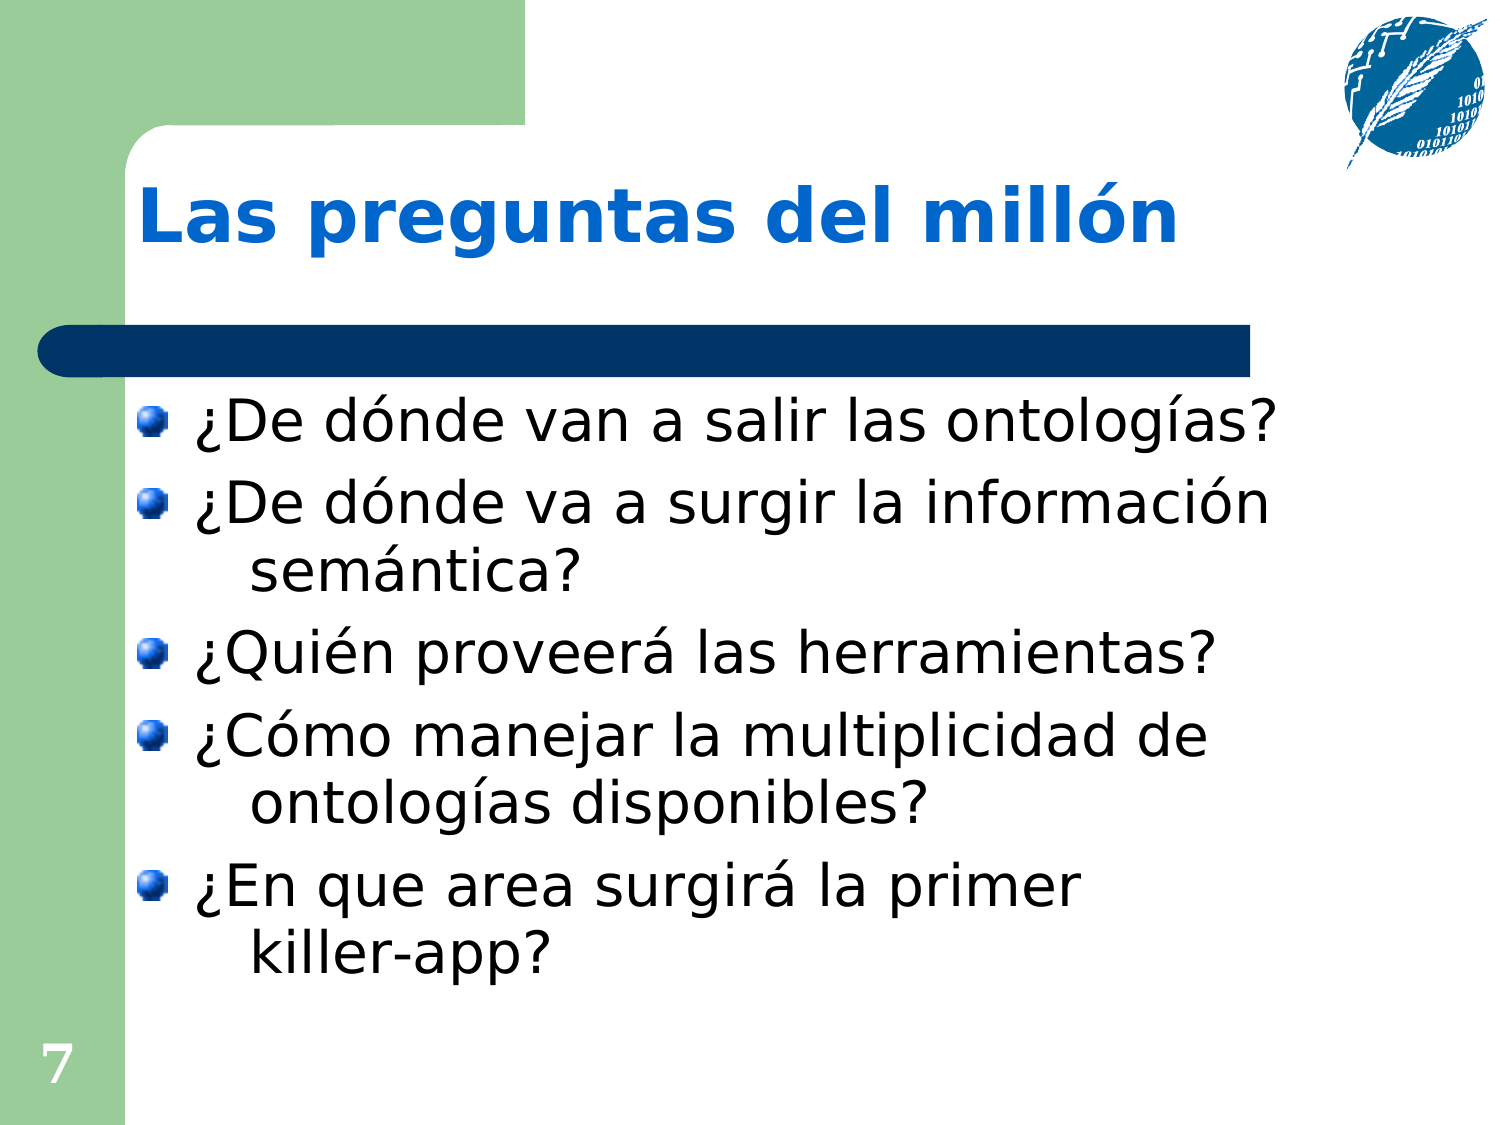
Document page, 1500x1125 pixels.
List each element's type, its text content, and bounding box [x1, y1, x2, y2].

picture [1416, 140, 1425, 149]
picture [1341, 15, 1487, 172]
list ¿De dónde van a salir las ontologías? ¿De dónde va a surgir la información semántica? ¿Quién proveerá las herramientas? ¿Cómo manejar la multiplicidad de ontologías disponibles? ¿En que area surgirá la primer killer-app? [137, 387, 1400, 1045]
picture [1436, 127, 1450, 136]
picture [1433, 139, 1440, 147]
title Las preguntas del millón [136, 136, 1414, 301]
picture [1427, 138, 1431, 148]
